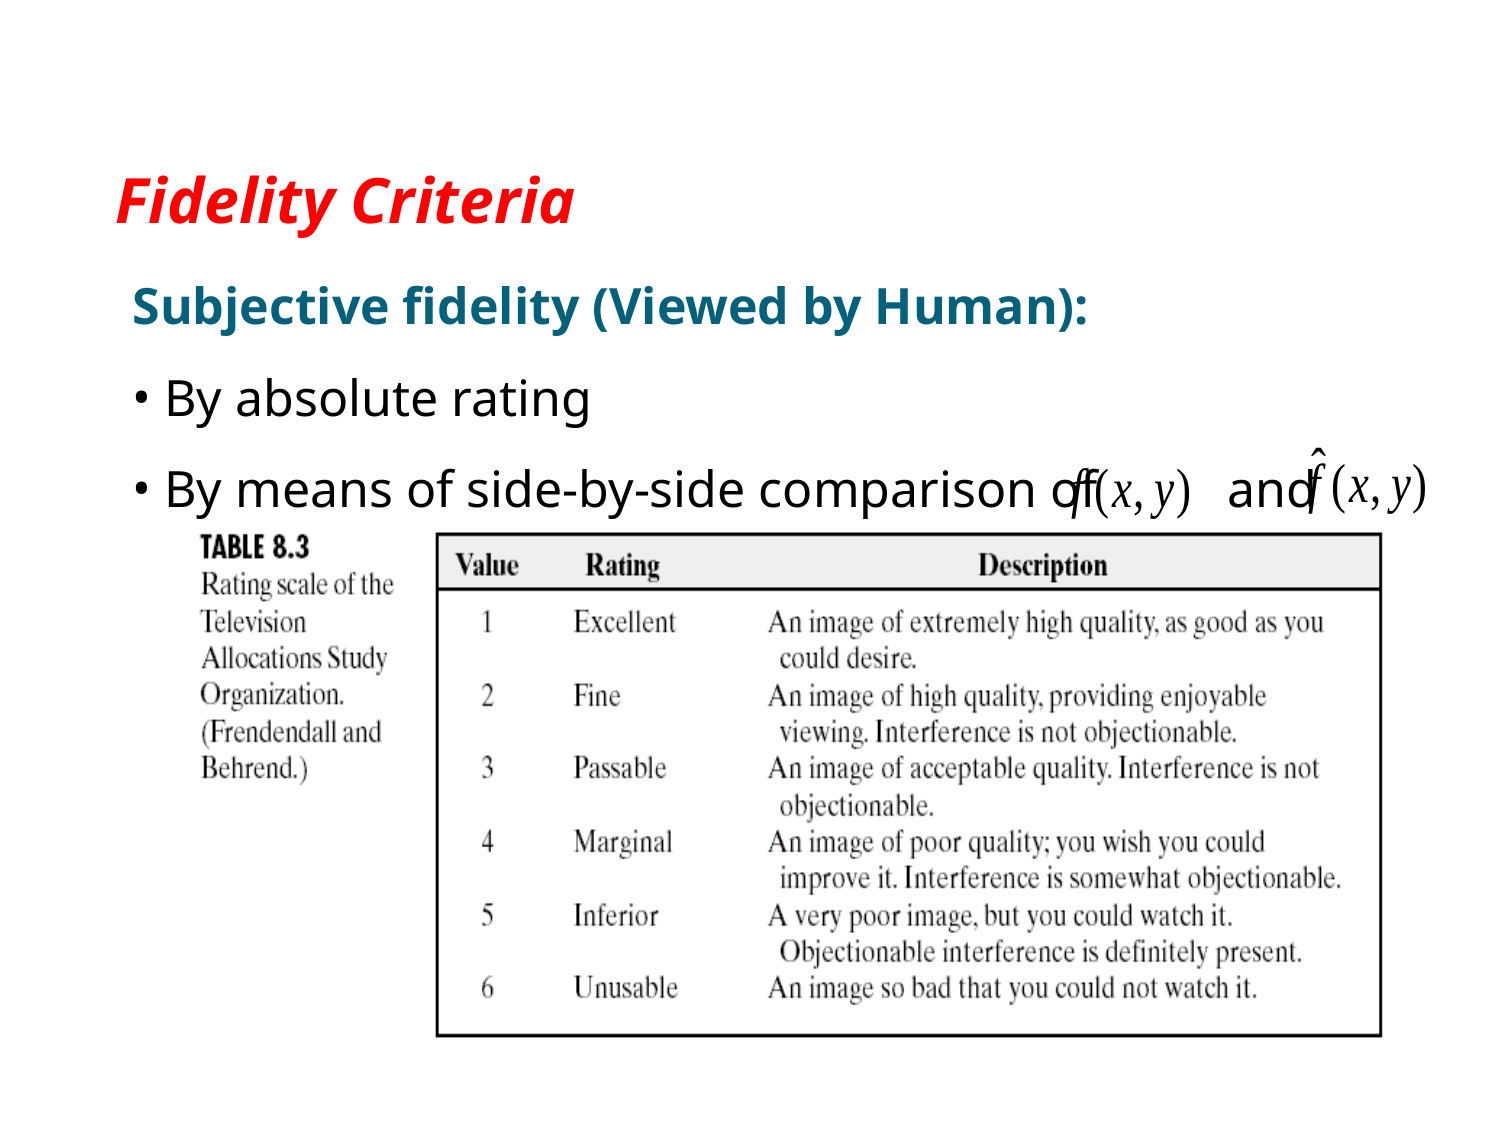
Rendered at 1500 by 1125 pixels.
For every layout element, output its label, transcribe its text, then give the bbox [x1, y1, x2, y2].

chart [1293, 438, 1436, 526]
chart [1055, 456, 1199, 531]
text_box Subjective fidelity (Viewed by Human): By absolute rating By means of side-by-side comparison of and [117, 267, 1412, 526]
picture [194, 526, 1391, 1048]
text_box Fidelity Criteria [101, 55, 1377, 244]
